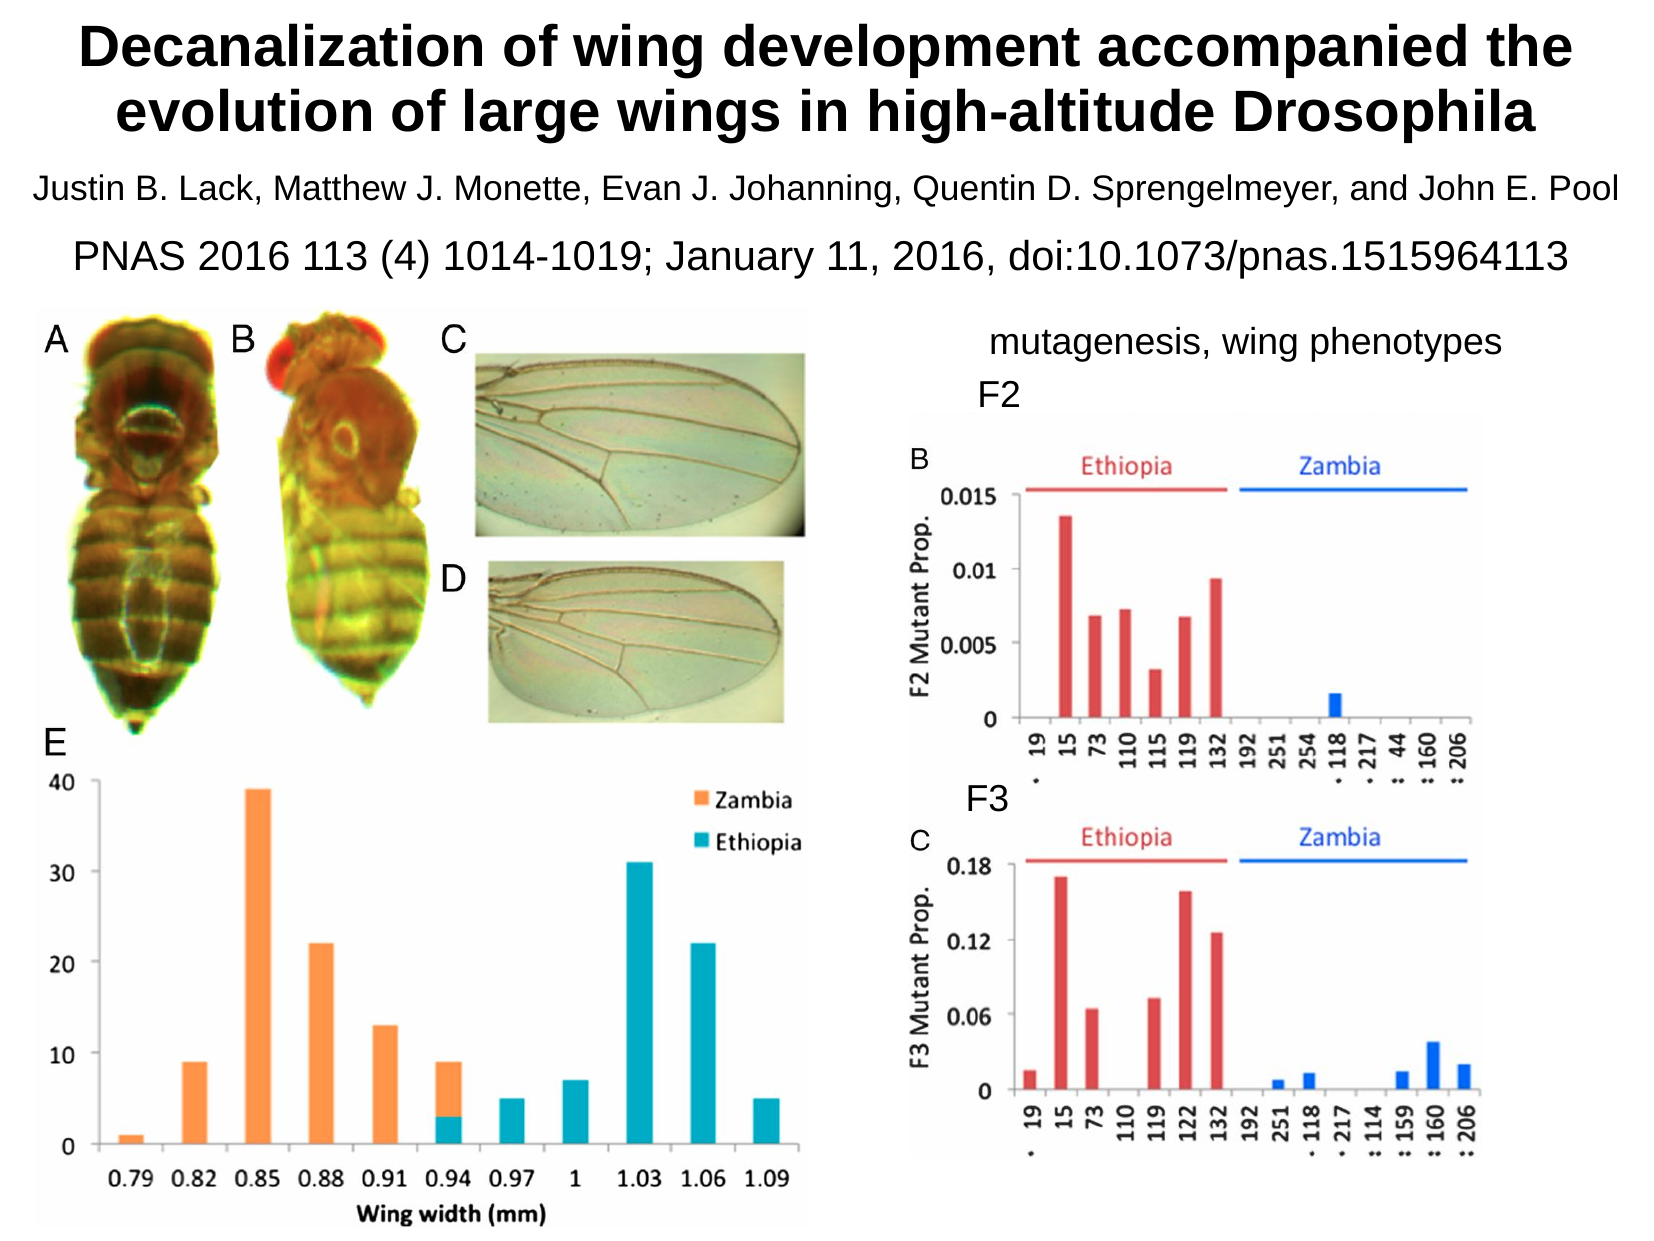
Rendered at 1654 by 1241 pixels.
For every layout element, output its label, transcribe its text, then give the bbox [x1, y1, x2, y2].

text_box Decanalization of wing development accompanied the evolution of large wings in high-altitude Drosophila Justin B. Lack, Matthew J. Monette, Evan J. Johanning, Quentin D. Sprengelmeyer, and John E. Pool PNAS 2016 113 (4) 1014-1019; January 11, 2016, doi:10.1073/pnas.1515964113 [0, 6, 1654, 414]
text_box F2 [962, 366, 1152, 423]
text_box mutagenesis, wing phenotypes [974, 312, 1530, 370]
picture [908, 413, 1483, 1159]
picture [35, 307, 808, 1228]
text_box F3 [950, 769, 1140, 827]
